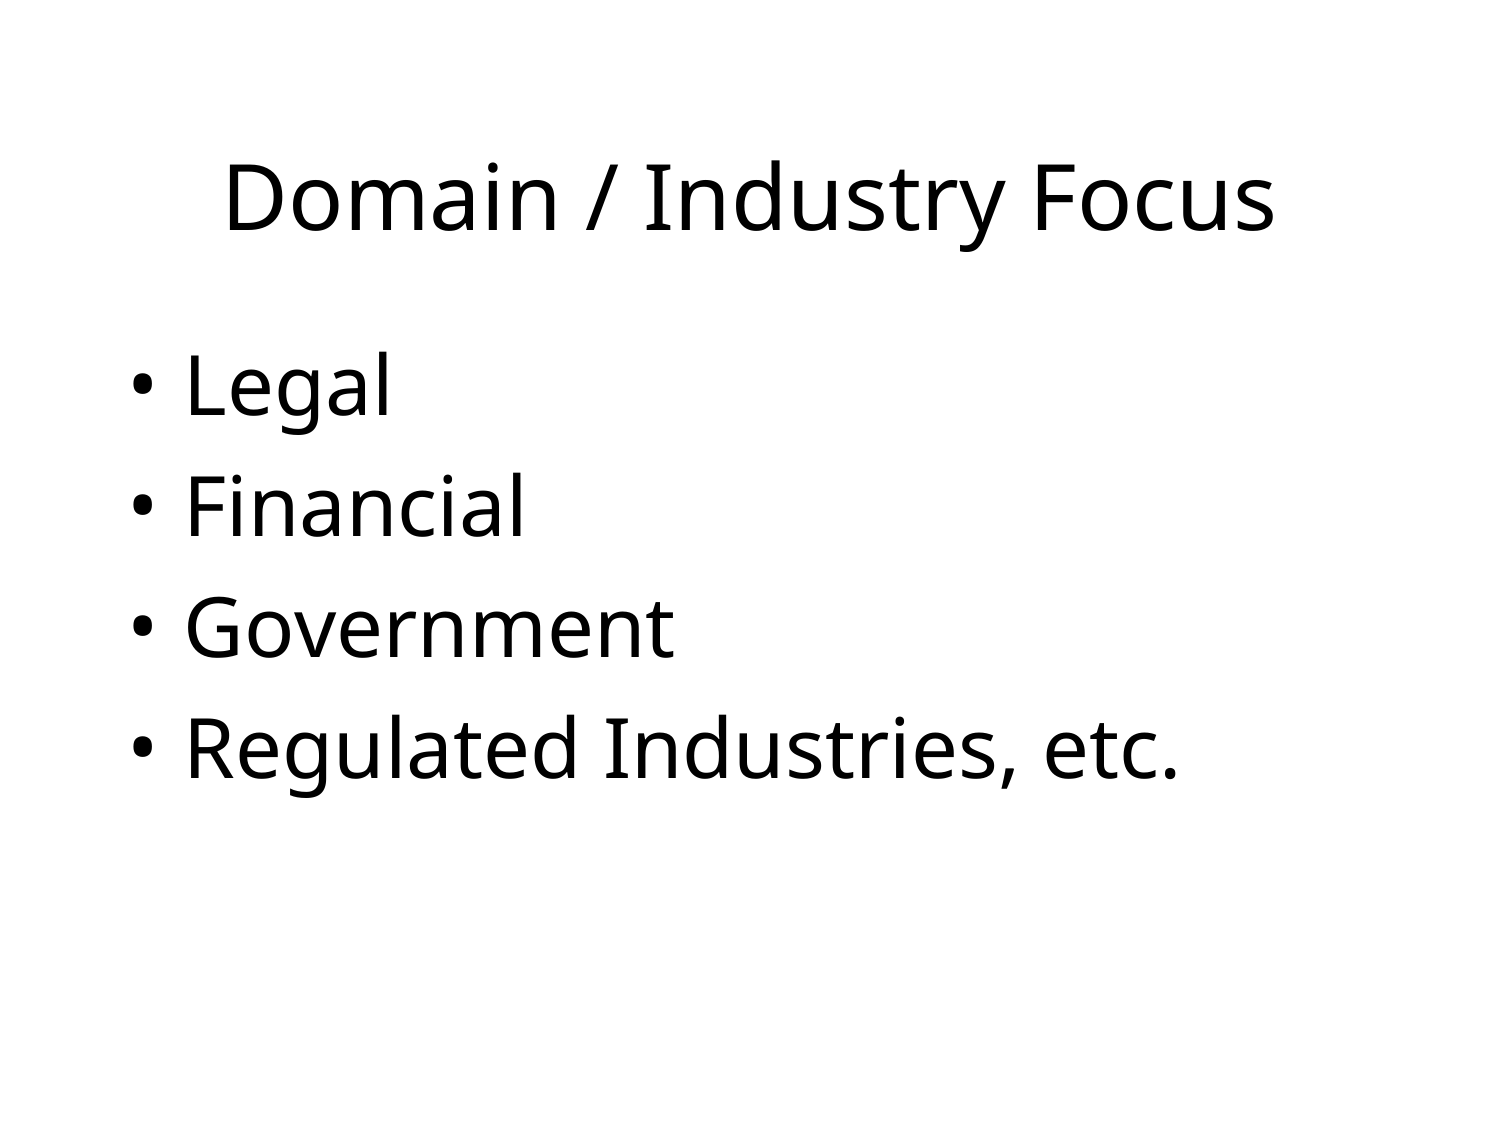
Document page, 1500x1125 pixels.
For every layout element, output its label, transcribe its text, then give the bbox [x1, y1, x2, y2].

list Legal Financial Government Regulated Industries, etc. [112, 324, 1388, 1001]
title Domain / Industry Focus [112, 99, 1388, 288]
